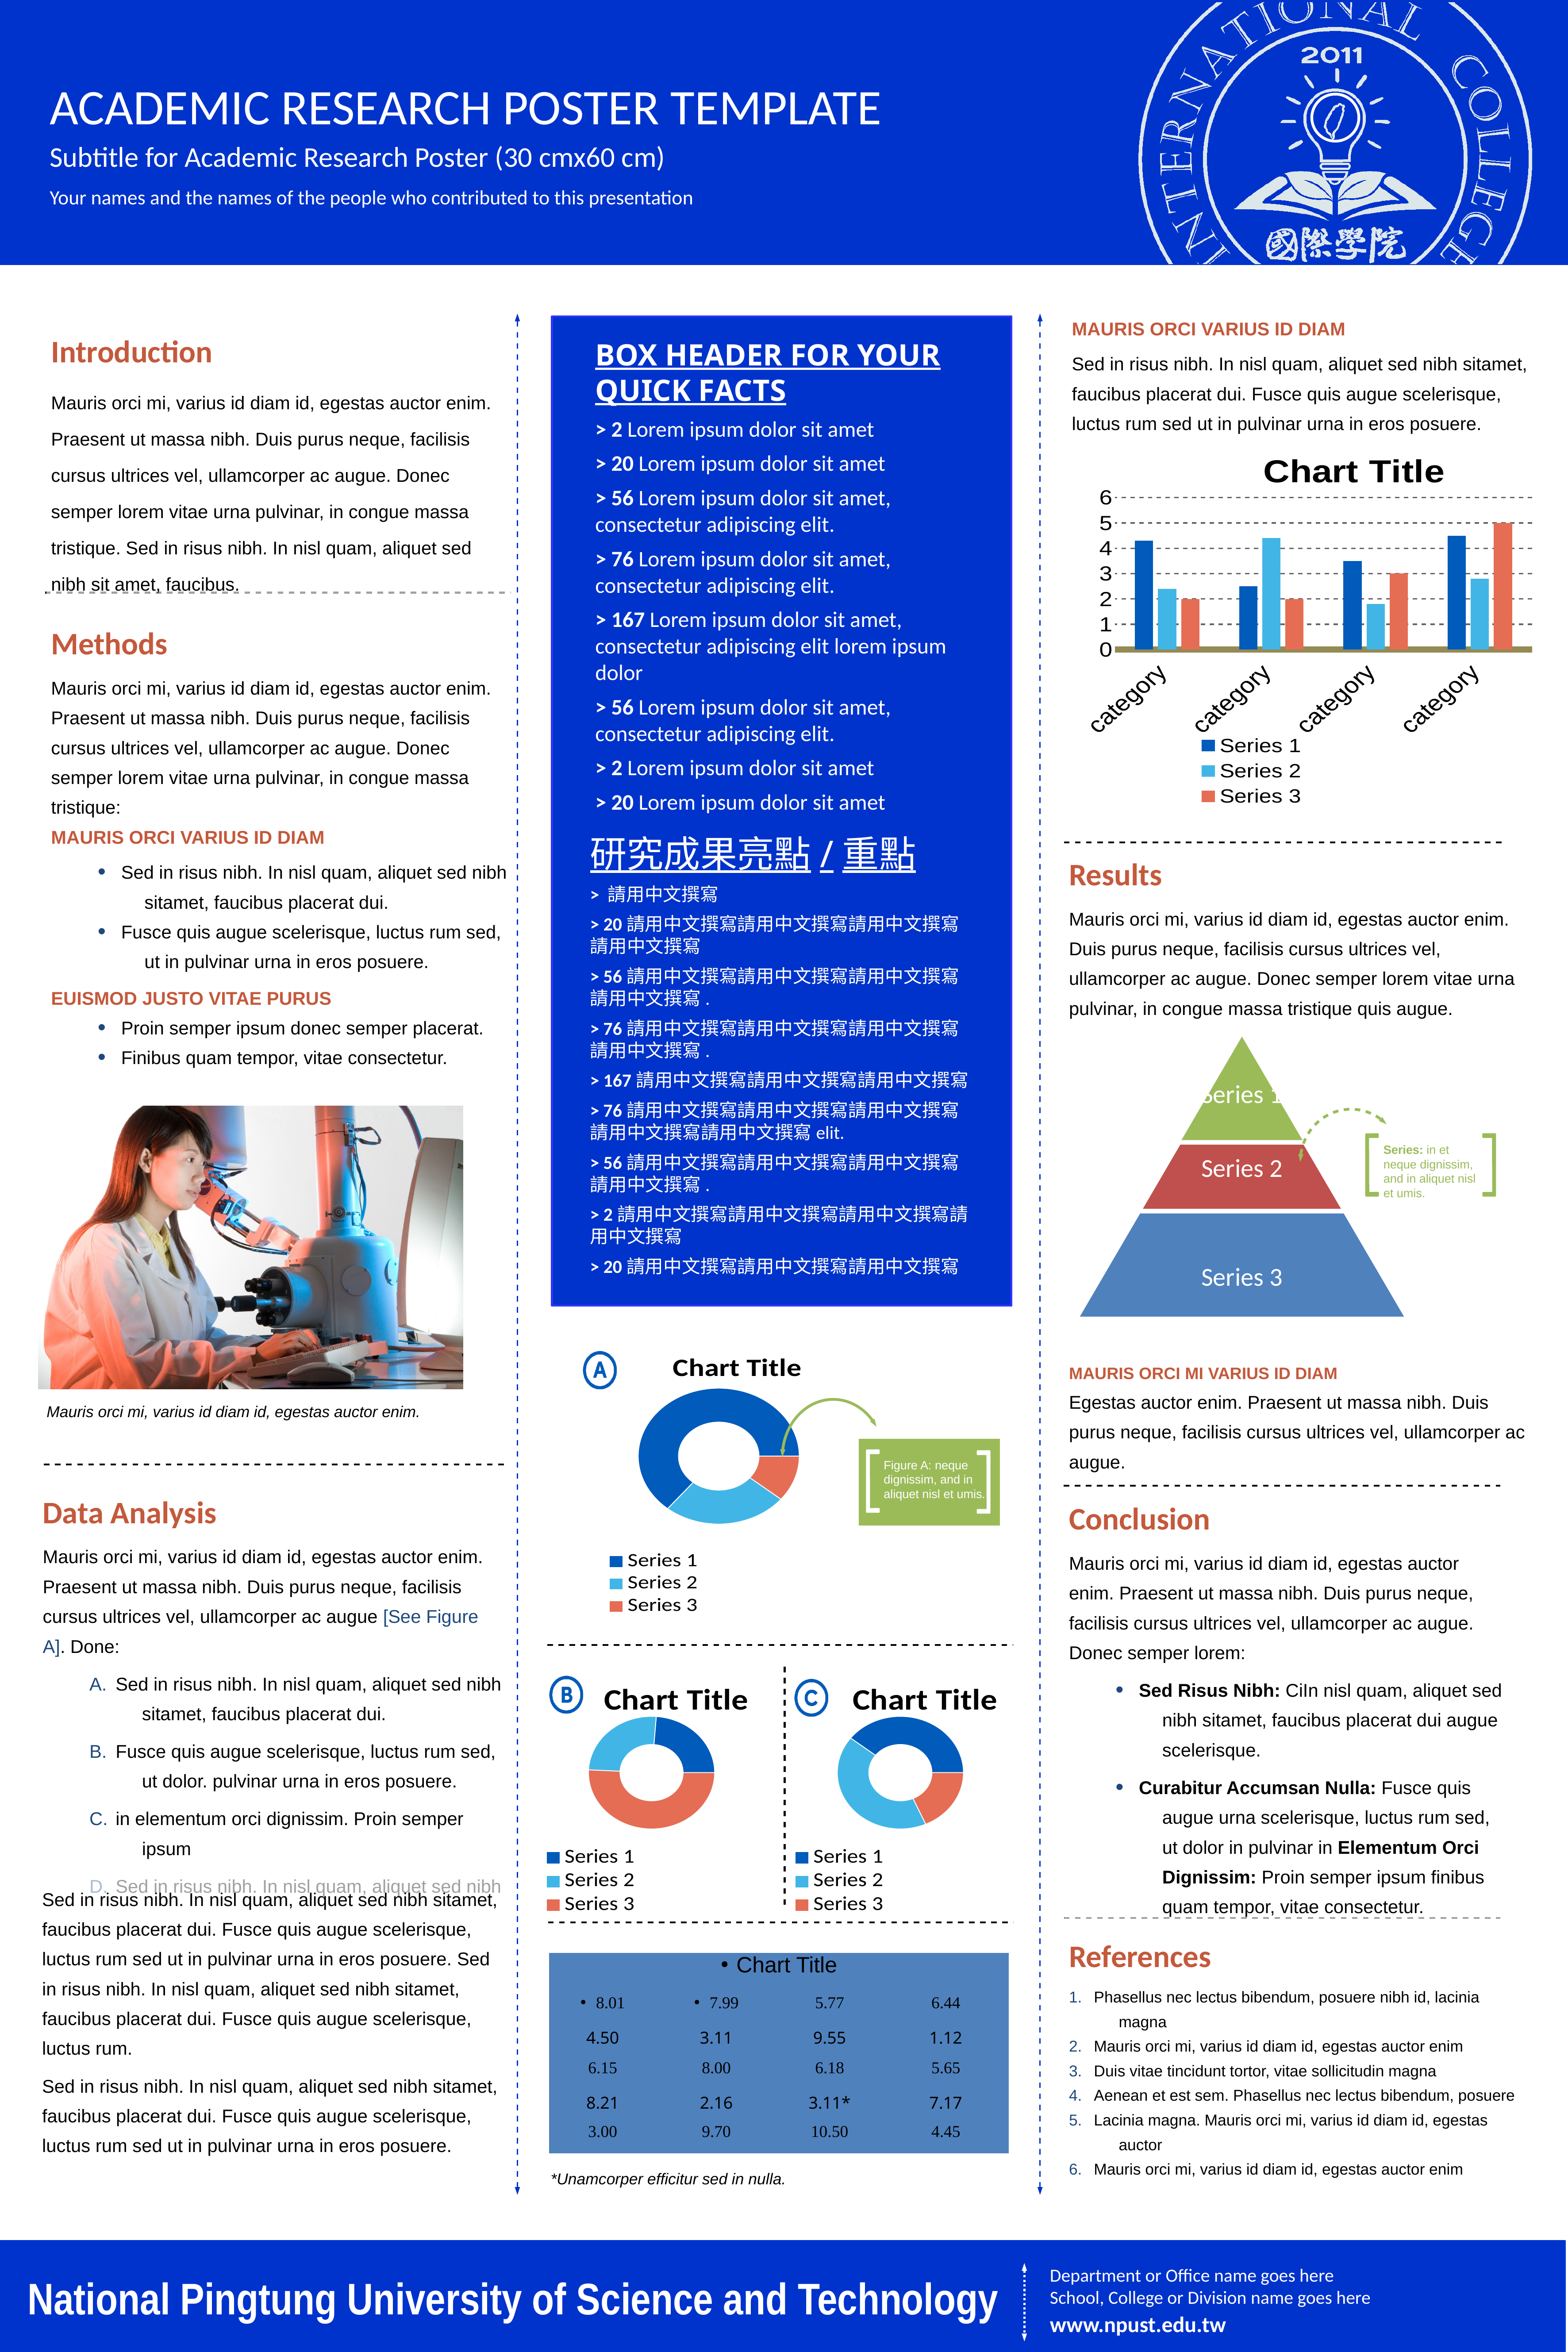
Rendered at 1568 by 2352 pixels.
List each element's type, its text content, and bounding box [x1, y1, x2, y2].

table_cell 4.50 [549, 2026, 657, 2059]
text_box Mauris orci mi, varius id diam id, egestas auctor enim. [42, 1399, 511, 1423]
table_cell 4.45 [883, 2122, 1009, 2153]
text_box Methods Mauris orci mi, varius id diam id, egestas auctor enim. Praesent ut massa nibh. Duis purus neque, facilisis cursus ultrices vel, ullamcorper ac augue. Donec semper lorem vitae urna pulvinar, in congue massa tristique: MAURIS ORCI VARIUS ID DIAM Sed in risus nibh. In nisl quam, aliquet sed nibh sitamet, faucibus placerat dui. Fusce quis augue scelerisque, luctus rum sed, ut in pulvinar urna in eros posuere. EUISMOD JUSTO VITAE PURUS Proin semper ipsum donec semper placerat. Finibus quam tempor, vitae consectetur. [46, 629, 515, 1077]
text_box Series: in et neque dignissim, and in aliquet nisl et umis. [1379, 1140, 1483, 1203]
text_box MAURIS ORCI VARIUS ID DIAM Sed in risus nibh. In nisl quam, aliquet sed nibh sitamet, faucibus placerat dui. Fusce quis augue scelerisque, luctus rum sed ut in pulvinar urna in eros posuere. [1067, 315, 1533, 437]
table_cell 8.00 [657, 2059, 776, 2091]
text_box [859, 1439, 1000, 1526]
chart [567, 1336, 880, 1620]
table_cell 9.70 [657, 2122, 776, 2153]
text_box *Unamcorper efficitur sed in nulla. [546, 2167, 1015, 2191]
text_box MAURIS ORCI MI VARIUS ID DIAM Egestas auctor enim. Praesent ut massa nibh. Duis purus neque, facilisis cursus ultrices vel, ullamcorper ac augue. [1064, 1350, 1531, 1475]
table_cell 2.16 [657, 2091, 776, 2122]
text_box Figure A: neque dignissim, and in aliquet nisl et umis. [879, 1455, 1004, 1505]
table_cell 7.17 [883, 2091, 1009, 2122]
text_box Series 2 [1139, 1142, 1345, 1211]
table_cell 3.11 [657, 2026, 776, 2059]
table_cell 3.00 [549, 2122, 657, 2153]
text_box Results Mauris orci mi, varius id diam id, egestas auctor enim. Duis purus neque, facilisis cursus ultrices vel, ullamcorper ac augue. Donec semper lorem vitae urna pulvinar, in congue massa tristique quis augue. [1064, 859, 1530, 1021]
text_box BOX HEADER FOR YOUR QUICK FACTS > 2 Lorem ipsum dolor sit amet > 20 Lorem ipsum dolor sit amet > 56 Lorem ipsum dolor sit amet, consectetur adipiscing elit. > 76 Lorem ipsum dolor sit amet, consectetur adipiscing elit. > 167 Lorem ipsum dolor sit amet, consectetur adipiscing elit lorem ipsum dolor > 56 Lorem ipsum dolor sit amet, consectetur adipiscing elit. > 2 Lorem ipsum dolor sit amet > 20 Lorem ipsum dolor sit amet [590, 334, 983, 818]
text_box [552, 316, 1011, 1306]
table_cell 9.55 [776, 2026, 883, 2059]
text_box Introduction Mauris orci mi, varius id diam id, egestas auctor enim. Praesent ut massa nibh. Duis purus neque, facilisis cursus ultrices vel, ullamcorper ac augue. Donec semper lorem vitae urna pulvinar, in congue massa tristique. Sed in risus nibh. In nisl quam, aliquet sed nibh sit amet, faucibus. [46, 337, 515, 597]
table_cell 6.15 [549, 2059, 657, 2091]
table_header Chart Title [549, 1953, 1009, 1994]
table_cell 8.01 [549, 1994, 657, 2026]
text_box References Phasellus nec lectus bibendum, posuere nibh id, lacinia magna Mauris orci mi, varius id diam id, egestas auctor enim Duis vitae tincidunt tortor, vitae sollicitudin magna Aenean et est sem. Phasellus nec lectus bibendum, posuere Lacinia magna. Mauris orci mi, varius id diam id, egestas auctor Mauris orci mi, varius id diam id, egestas auctor enim [1064, 1946, 1528, 2185]
chart [782, 1654, 1027, 1919]
text_box Data Analysis Mauris orci mi, varius id diam id, egestas auctor enim. Praesent ut massa nibh. Duis purus neque, facilisis cursus ultrices vel, ullamcorper ac augue [See Figure A]. Done: Sed in risus nibh. In nisl quam, aliquet sed nibh sitamet, faucibus placerat dui. Fusce quis augue scelerisque, luctus rum sed, ut dolor. pulvinar urna in eros posuere. in elementum orci dignissim. Proin semper ipsum Sed in risus nibh. In nisl quam, aliquet sed nibh [38, 1497, 507, 1867]
text_box Sed in risus nibh. In nisl quam, aliquet sed nibh sitamet, faucibus placerat dui. Fusce quis augue scelerisque, luctus rum sed ut in pulvinar urna in eros posuere. Sed in risus nibh. In nisl quam, aliquet sed nibh sitamet, faucibus placerat dui. Fusce quis augue scelerisque, luctus rum. Sed in risus nibh. In nisl quam, aliquet sed nibh sitamet, faucibus placerat dui. Fusce quis augue scelerisque, luctus rum sed ut in pulvinar urna in eros posuere. [37, 1877, 503, 2192]
table_cell 8.21 [549, 2091, 657, 2122]
table_cell 6.44 [883, 1994, 1009, 2026]
text_box [1483, 1134, 1495, 1196]
text_box 研究成果亮點/重點 > 請用中文撰寫 > 20請用中文撰寫請用中文撰寫請用中文撰寫請用中文撰寫 > 56請用中文撰寫請用中文撰寫請用中文撰寫請用中文撰寫. > 76請用中文撰寫請用中文撰寫請用中文撰寫請用中文撰寫. > 167請用中文撰寫請用中文撰寫請用中文撰寫 > 76請用中文撰寫請用中文撰寫請用中文撰寫請用中文撰寫請用中文撰寫elit. > 56請用中文撰寫請用中文撰寫請用中文撰寫請用中文撰寫. > 2請用中文撰寫請用中文撰寫請用中文撰寫請用中文撰寫 > 20請用中文撰寫請用中文撰寫請用中文撰寫 [585, 828, 977, 1284]
table_cell 3.11* [776, 2091, 883, 2122]
table_cell 7.99 [657, 1994, 776, 2026]
picture [38, 1106, 463, 1389]
picture [583, 1351, 617, 1389]
table_cell 6.18 [776, 2059, 883, 2091]
picture [794, 1679, 828, 1717]
text_box Conclusion Mauris orci mi, varius id diam id, egestas auctor enim. Praesent ut massa nibh. Duis purus neque, facilisis cursus ultrices vel, ullamcorper ac augue. Donec semper lorem: Sed Risus Nibh: CiIn nisl quam, aliquet sed nibh sitamet, faucibus placerat dui augue scelerisque. Curabitur Accumsan Nulla: Fusce quis augue urna scelerisque, luctus rum sed, ut dolor in pulvinar in Elementum Orci Dignissim: Proin semper ipsum finibus quam tempor, vitae consectetur. [1064, 1504, 1512, 1918]
text_box Series 1 [1203, 1095, 1210, 1101]
text_box Series 3 [1076, 1211, 1408, 1319]
text_box Series 1 [1179, 1034, 1303, 1142]
picture [549, 1676, 583, 1714]
text_box Department or Office name goes here School, College or Division name goes here www.npust.edu.tw [1045, 2261, 1539, 2341]
text_box [1366, 1134, 1378, 1196]
chart [533, 1654, 778, 1919]
table_cell 10.50 [776, 2122, 883, 2153]
table_cell 5.77 [776, 1994, 883, 2026]
table_cell 1.12 [883, 2026, 1009, 2059]
text_box ACADEMIC RESEARCH POSTER TEMPLATE Subtitle for Academic Research Poster (30 cmx60 cm) Your names and the names of the people who contributed to this presentation [45, 73, 1134, 211]
chart [1082, 436, 1539, 811]
table_cell 5.65 [883, 2059, 1009, 2091]
